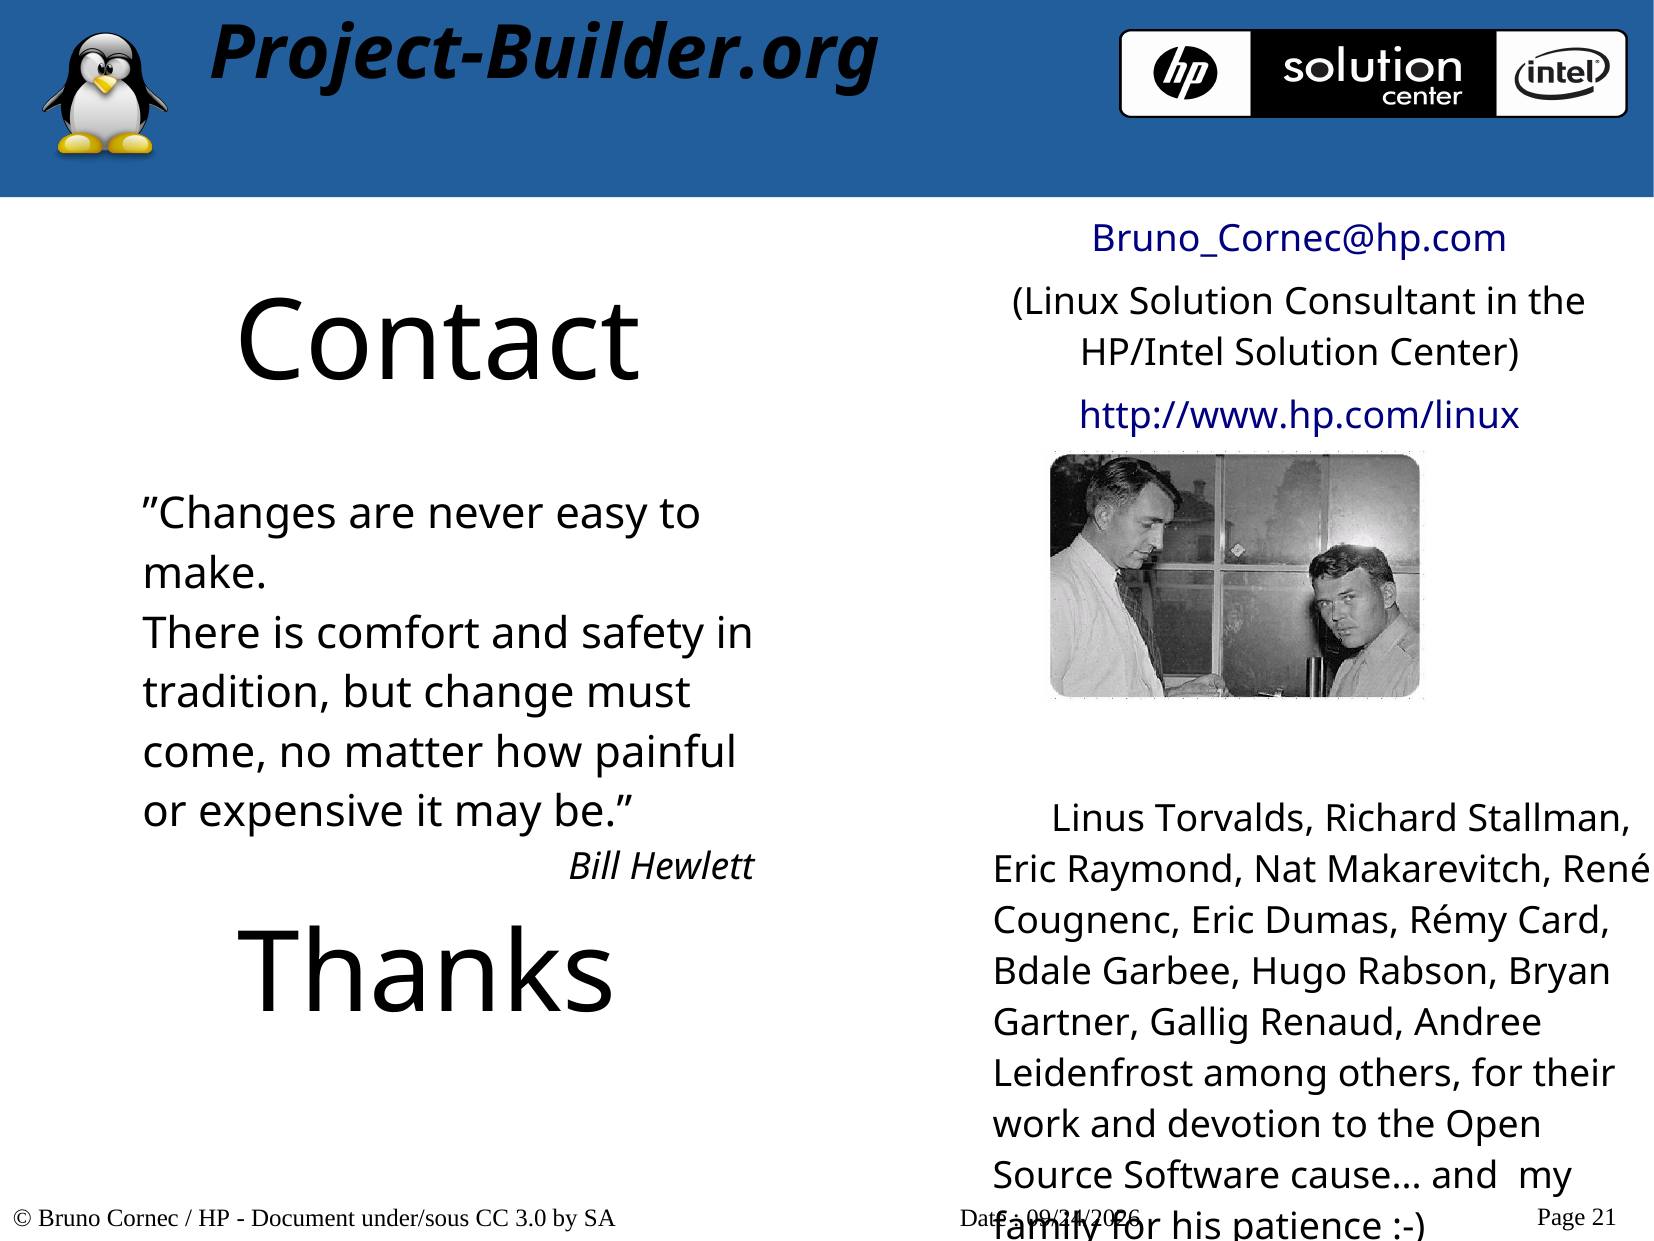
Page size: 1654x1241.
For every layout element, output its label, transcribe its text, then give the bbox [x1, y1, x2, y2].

picture [1119, 29, 1628, 118]
text_box Thanks [237, 891, 635, 1032]
text_box Contact [234, 259, 656, 399]
picture [1043, 450, 1427, 702]
picture [42, 29, 168, 167]
list Bruno_Cornec@hp.com (Linux Solution Consultant in the HP/Intel Solution Center) http://www.hp.com/linux Linus Torvalds, Richard Stallman, Eric Raymond, Nat Makarevitch, René Cougnenc, Eric Dumas, Rémy Card, Bdale Garbee, Hugo Rabson, Bryan Gartner, Gallig Renaud, Andree Leidenfrost among others, for their work and devotion to the Open Source Software cause... and my family for his patience :-) [862, 211, 1654, 1189]
text_box ”Changes are never easy to make. There is comfort and safety in tradition, but change must come, no matter how painful or expensive it may be.” Bill Hewlett [65, 482, 783, 856]
